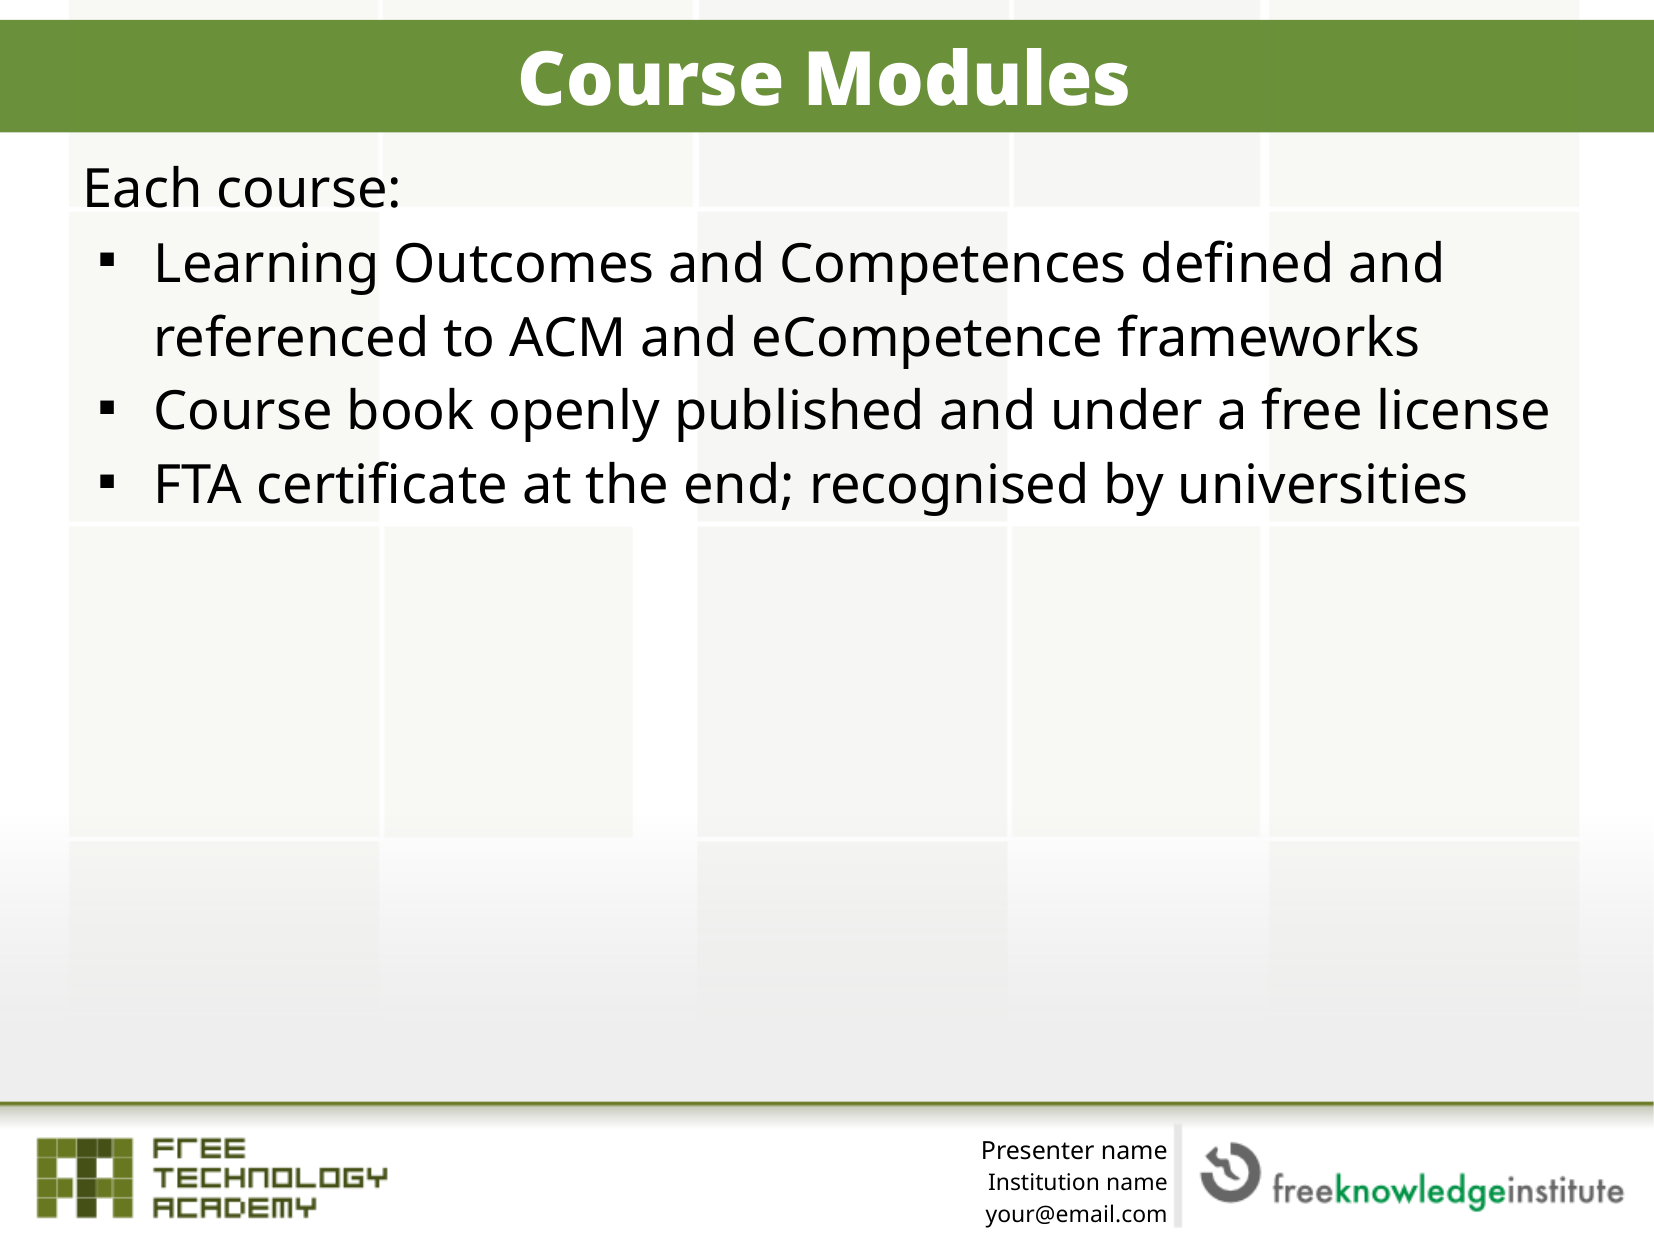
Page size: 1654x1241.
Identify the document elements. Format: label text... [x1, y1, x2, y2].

title Course Modules [37, 32, 1613, 120]
picture [0, 133, 1654, 1241]
picture [0, 0, 1654, 19]
list Each course: Learning Outcomes and Competences defined and referenced to ACM and eCompetence frameworks Course book openly published and under a free license FTA certificate at the end; recognised by universities [82, 150, 1571, 954]
